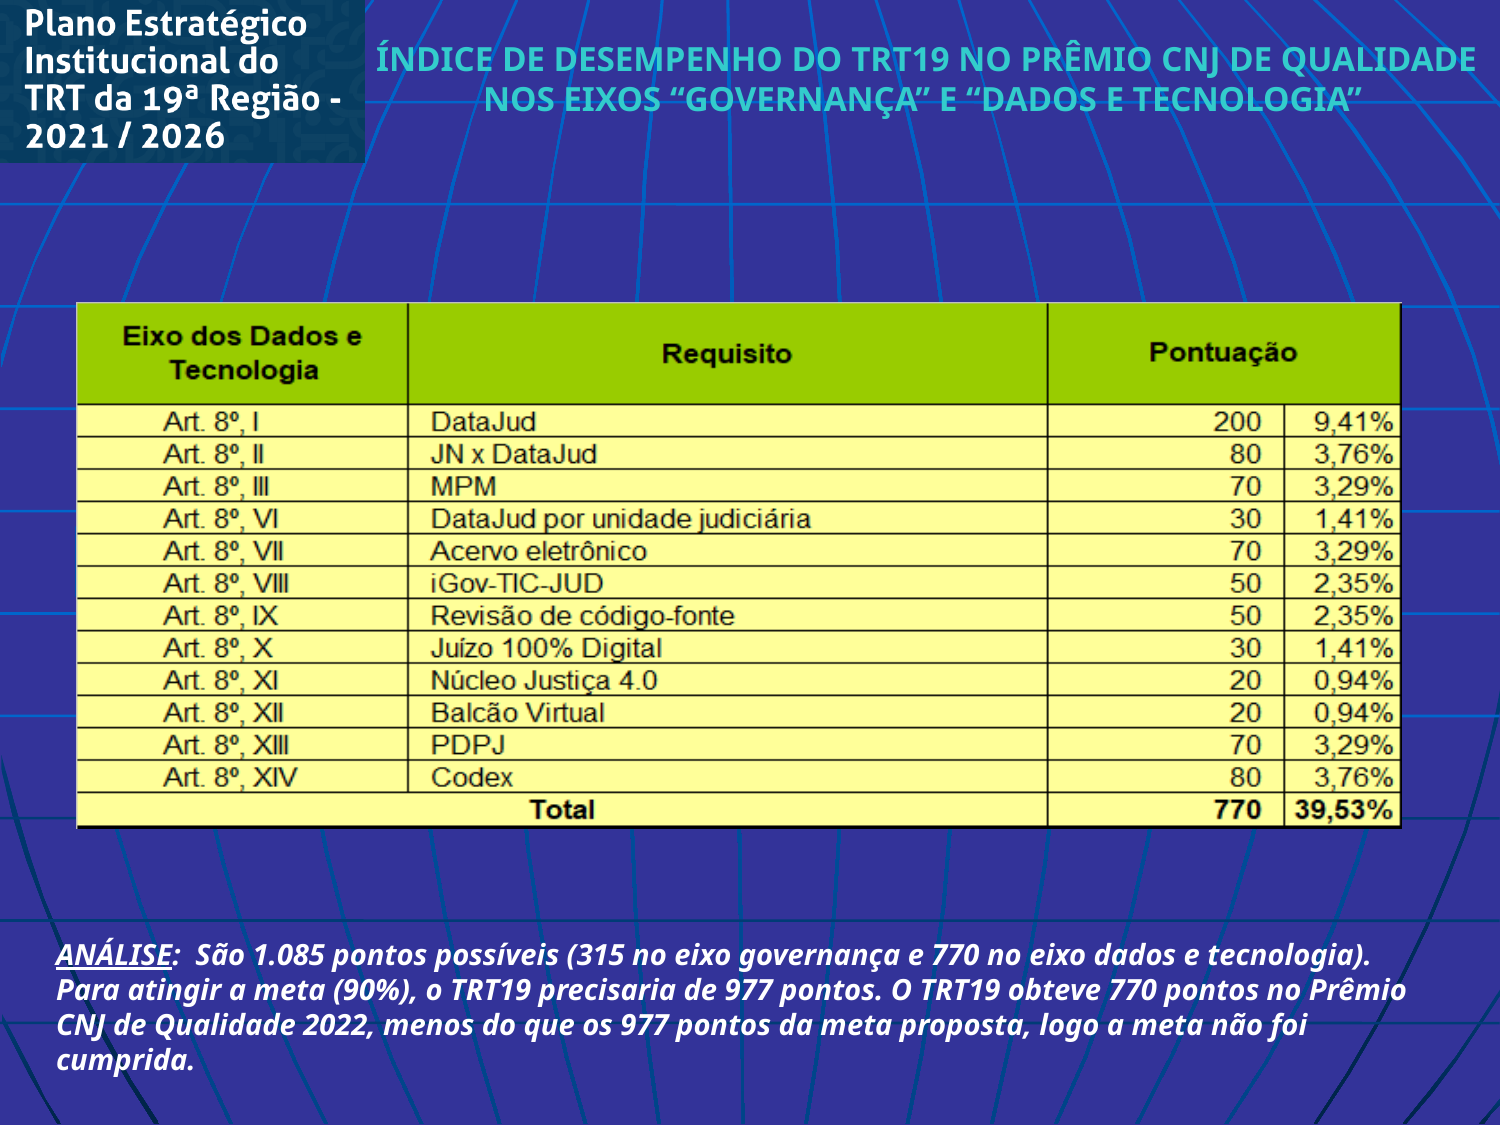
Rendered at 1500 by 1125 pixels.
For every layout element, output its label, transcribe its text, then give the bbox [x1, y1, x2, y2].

text_box ÍNDICE DE DESEMPENHO DO TRT19 NO PRÊMIO CNJ DE QUALIDADE NOS EIXOS “GOVERNANÇA” E “DADOS E TECNOLOGIA” [365, 30, 1500, 126]
picture [0, 0, 365, 163]
picture [76, 302, 1402, 829]
text_box ANÁLISE: São 1.085 pontos possíveis (315 no eixo governança e 770 no eixo dados e tecnologia). Para atingir a meta (90%), o TRT19 precisaria de 977 pontos. O TRT19 obteve 770 pontos no Prêmio CNJ de Qualidade 2022, menos do que os 977 pontos da meta proposta, logo a meta não foi cumprida. [41, 928, 1447, 1094]
